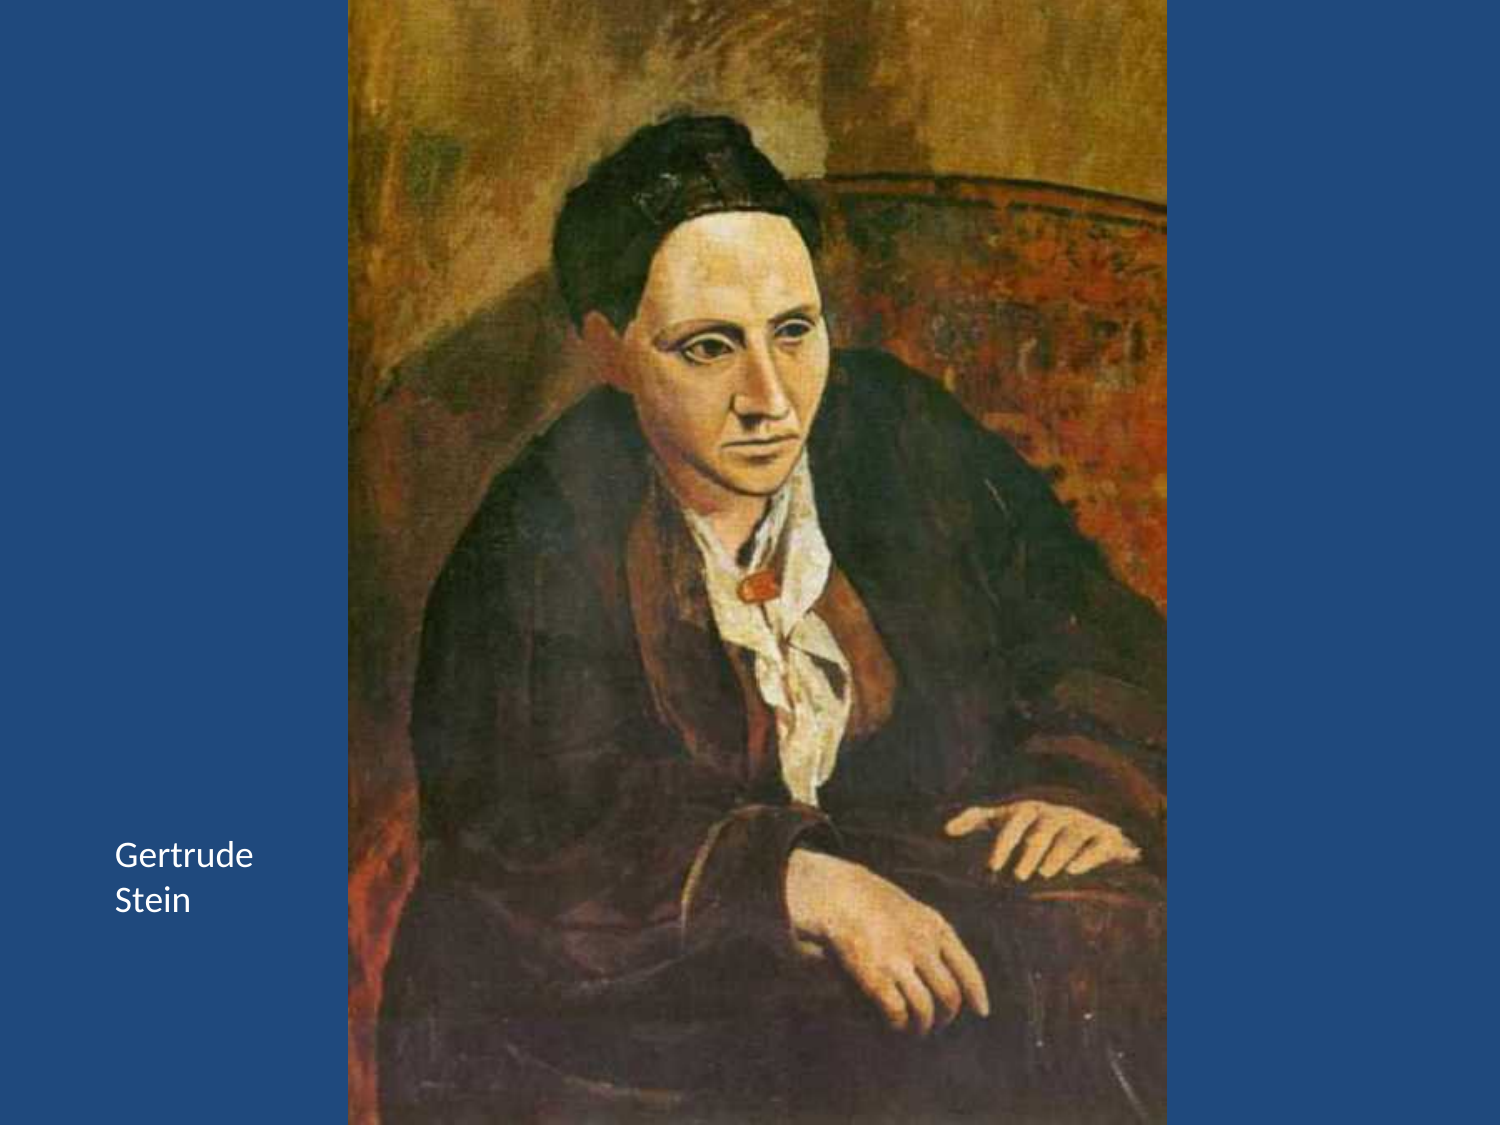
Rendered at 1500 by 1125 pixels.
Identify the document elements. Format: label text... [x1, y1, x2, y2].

picture [348, 0, 1167, 1125]
text_box Gertrude Stein [100, 822, 313, 928]
